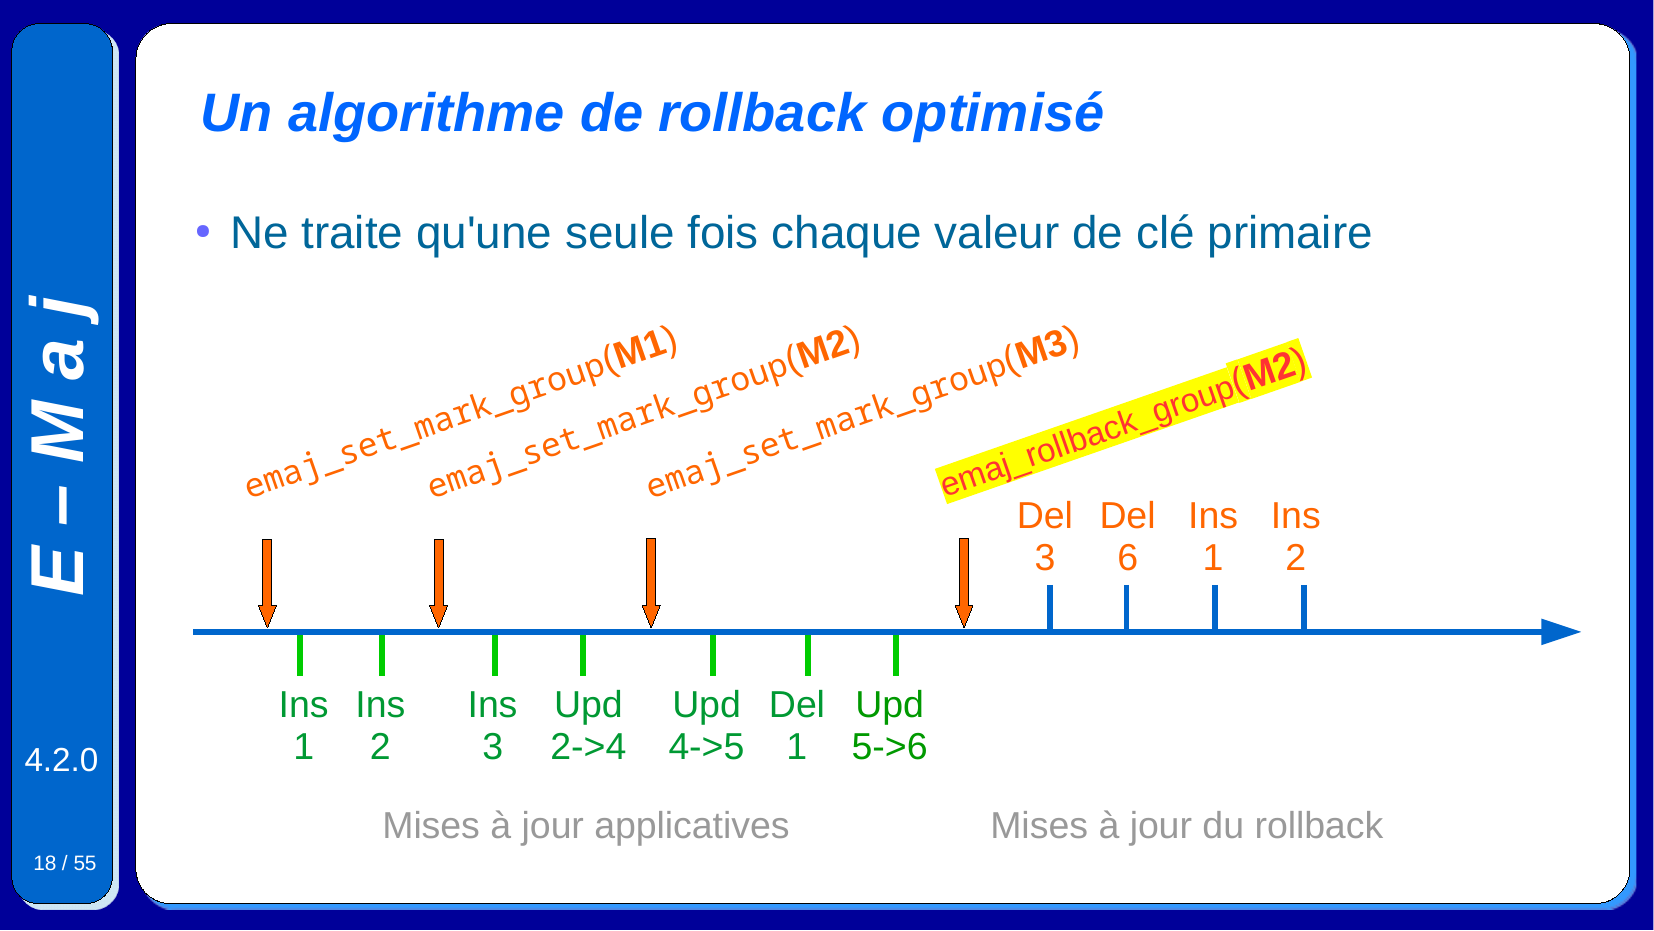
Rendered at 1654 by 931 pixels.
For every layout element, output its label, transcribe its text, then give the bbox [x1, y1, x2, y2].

text_box Ins 3 [452, 676, 535, 777]
text_box emaj_set_mark_group(M1) [220, 302, 700, 530]
title Un algorithme de rollback optimisé [200, 34, 1575, 191]
text_box emaj_rollback_group(M2) [917, 313, 1369, 530]
text_box Del 3 [1002, 487, 1084, 588]
text_box Upd 4->5 [653, 676, 779, 777]
list Ne traite qu'une seule fois chaque valeur de clé primaire [177, 206, 1587, 827]
text_box Ins 2 [1256, 487, 1347, 588]
text_box Mises à jour applicatives [367, 796, 805, 854]
text_box [429, 539, 448, 628]
text_box Ins 1 [263, 676, 340, 777]
text_box [258, 539, 277, 628]
text_box Mises à jour du rollback [975, 796, 1399, 854]
text_box Ins 2 [340, 676, 432, 777]
text_box [642, 538, 661, 628]
text_box Del 6 [1084, 487, 1187, 588]
text_box emaj_set_mark_group(M2) [403, 302, 887, 530]
text_box emaj_set_mark_group(M3) [622, 302, 1105, 530]
text_box [955, 538, 973, 628]
text_box Del 1 [779, 676, 836, 777]
text_box Upd 2->4 [535, 676, 653, 777]
text_box Ins 1 [1187, 487, 1256, 588]
text_box Upd 5->6 [836, 676, 962, 777]
